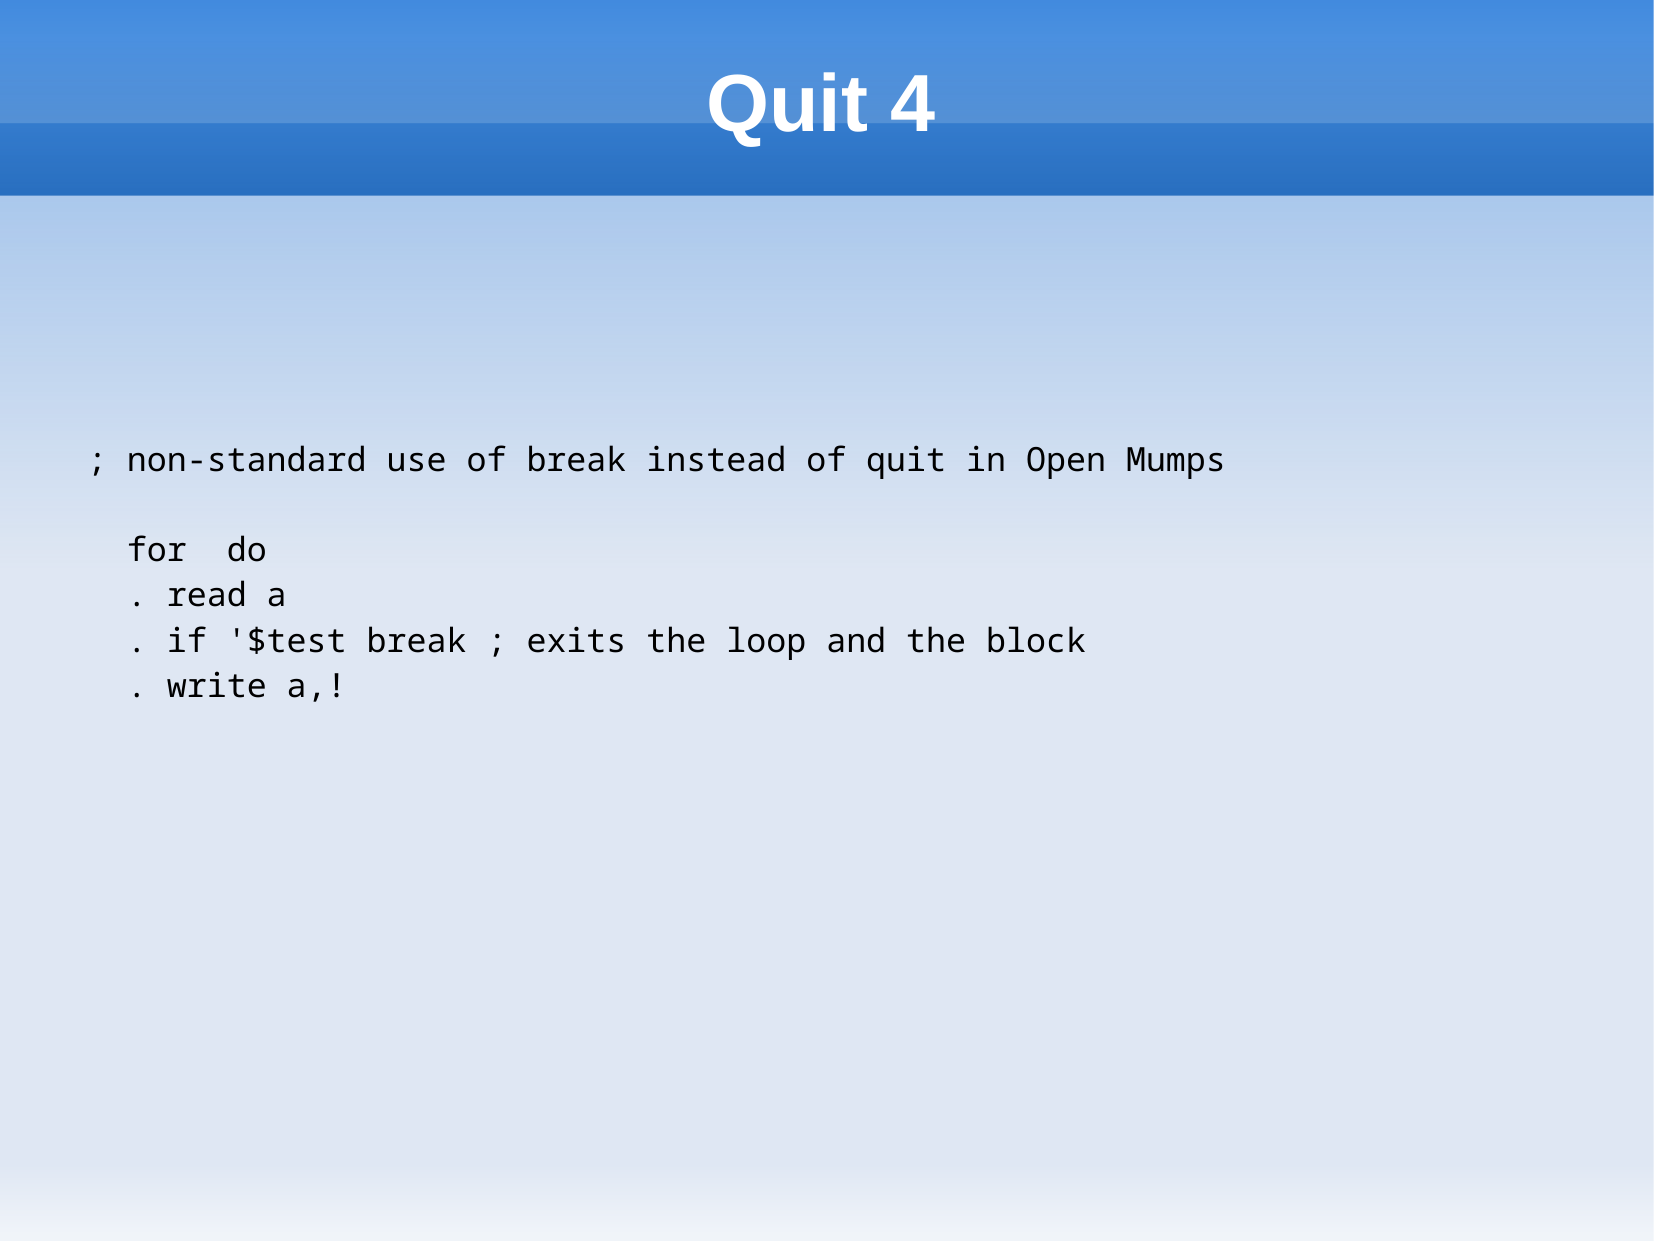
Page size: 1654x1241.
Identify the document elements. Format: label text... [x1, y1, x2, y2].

list ; non-standard use of break instead of quit in Open Mumps for do . read a . if '$test break ; exits the loop and the block . write a,! [86, 300, 1576, 1119]
picture [0, 0, 1654, 1241]
title Quit 4 [76, 0, 1565, 208]
